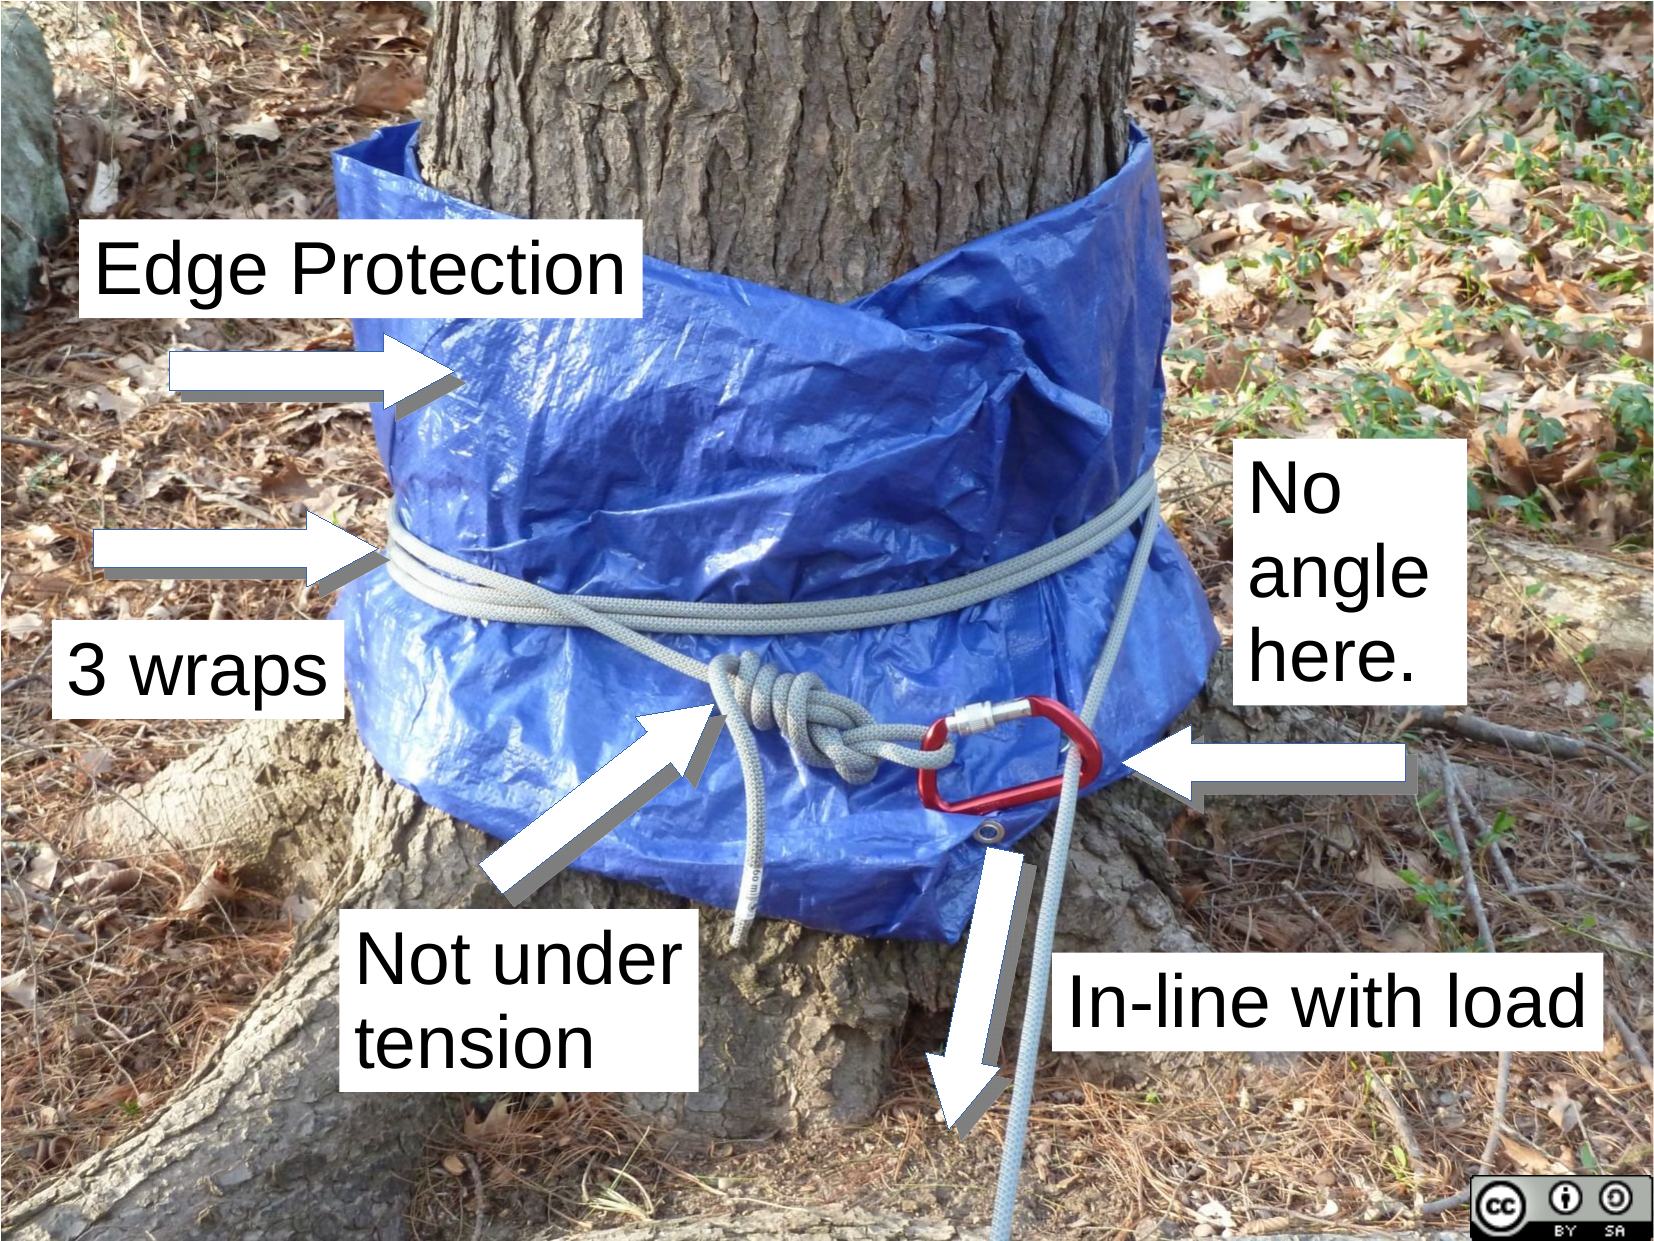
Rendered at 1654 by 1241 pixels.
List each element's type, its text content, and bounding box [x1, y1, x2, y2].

text_box [169, 332, 455, 410]
text_box [1120, 724, 1406, 802]
text_box Not under tension [339, 909, 699, 1092]
text_box No angle here. [1233, 438, 1468, 706]
picture [1, 1, 1654, 1241]
text_box 3 wraps [52, 619, 345, 719]
text_box In-line with load [1052, 952, 1604, 1052]
text_box [925, 846, 1025, 1130]
text_box [93, 509, 379, 587]
text_box [478, 703, 716, 894]
text_box Edge Protection [79, 219, 643, 319]
